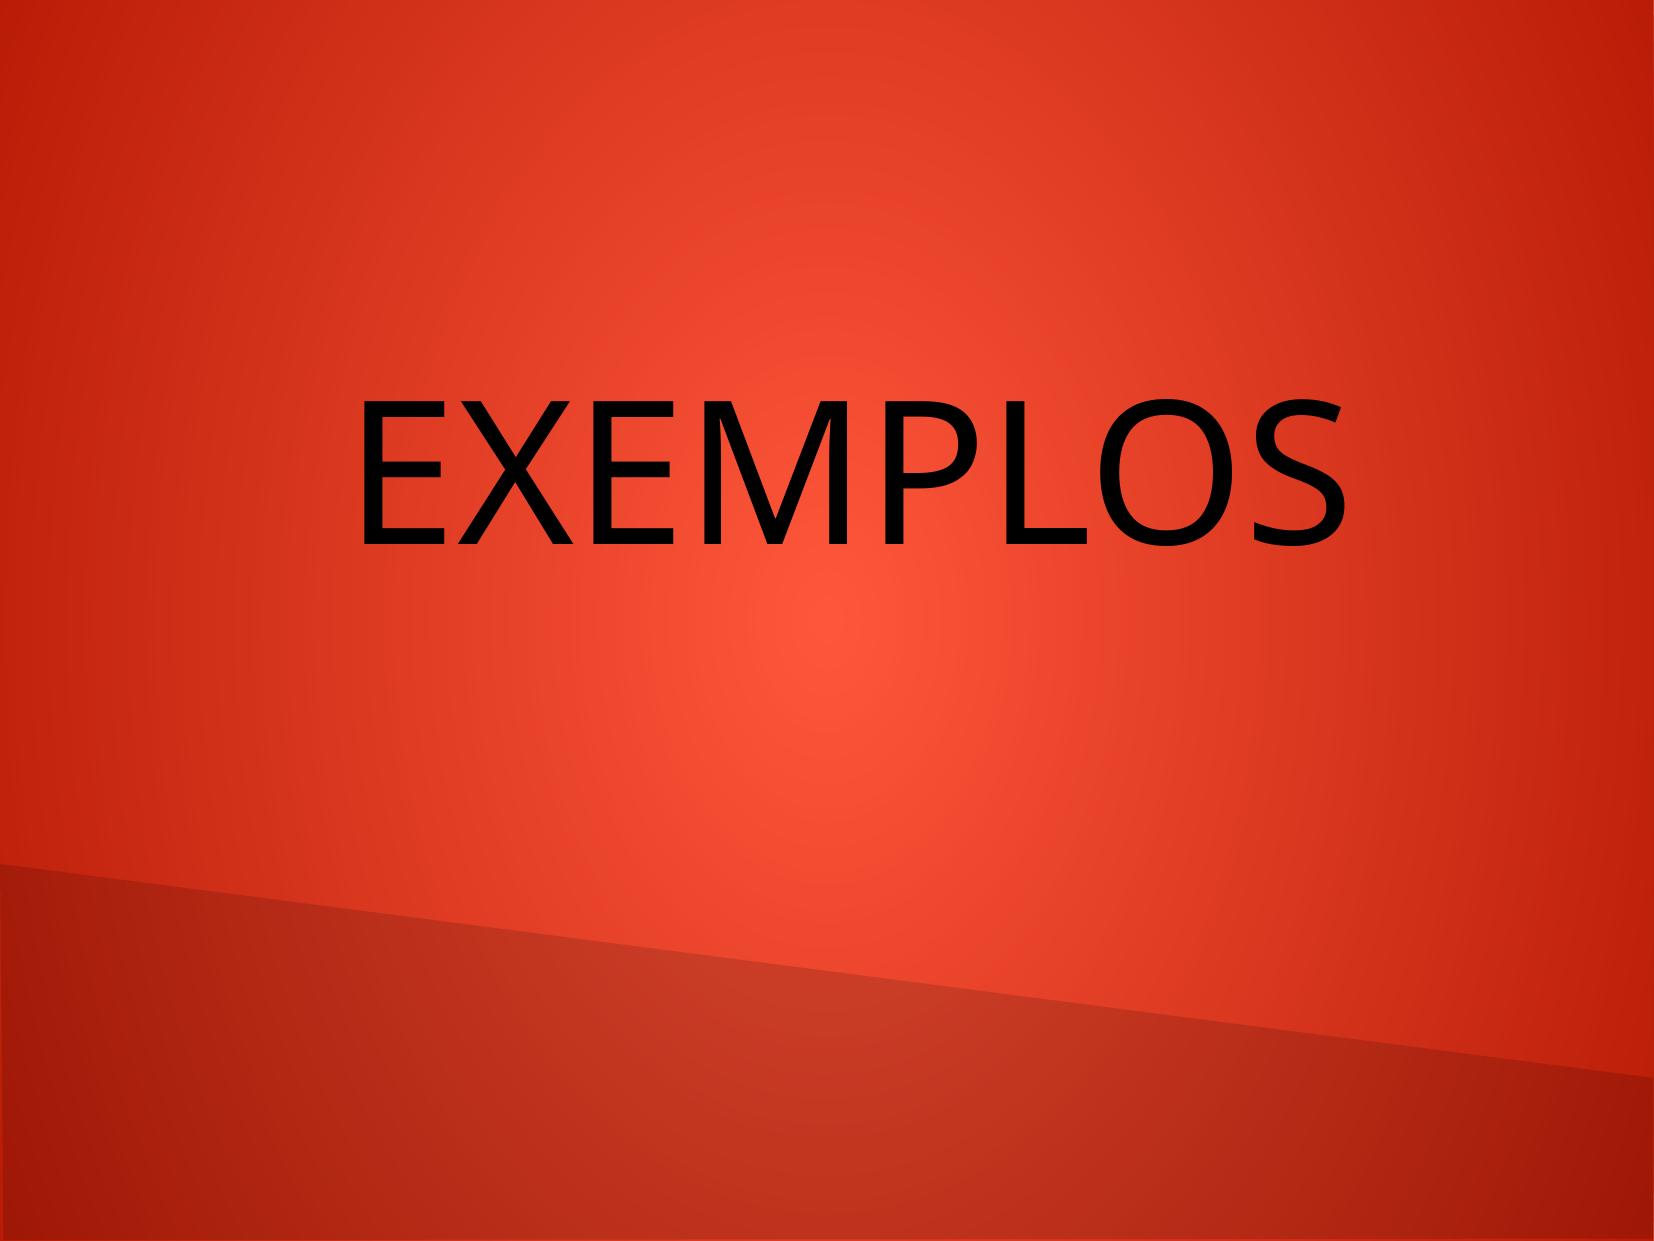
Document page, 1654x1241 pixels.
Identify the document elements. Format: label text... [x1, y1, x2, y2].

subtitle EXEMPLOS [106, 107, 1595, 827]
